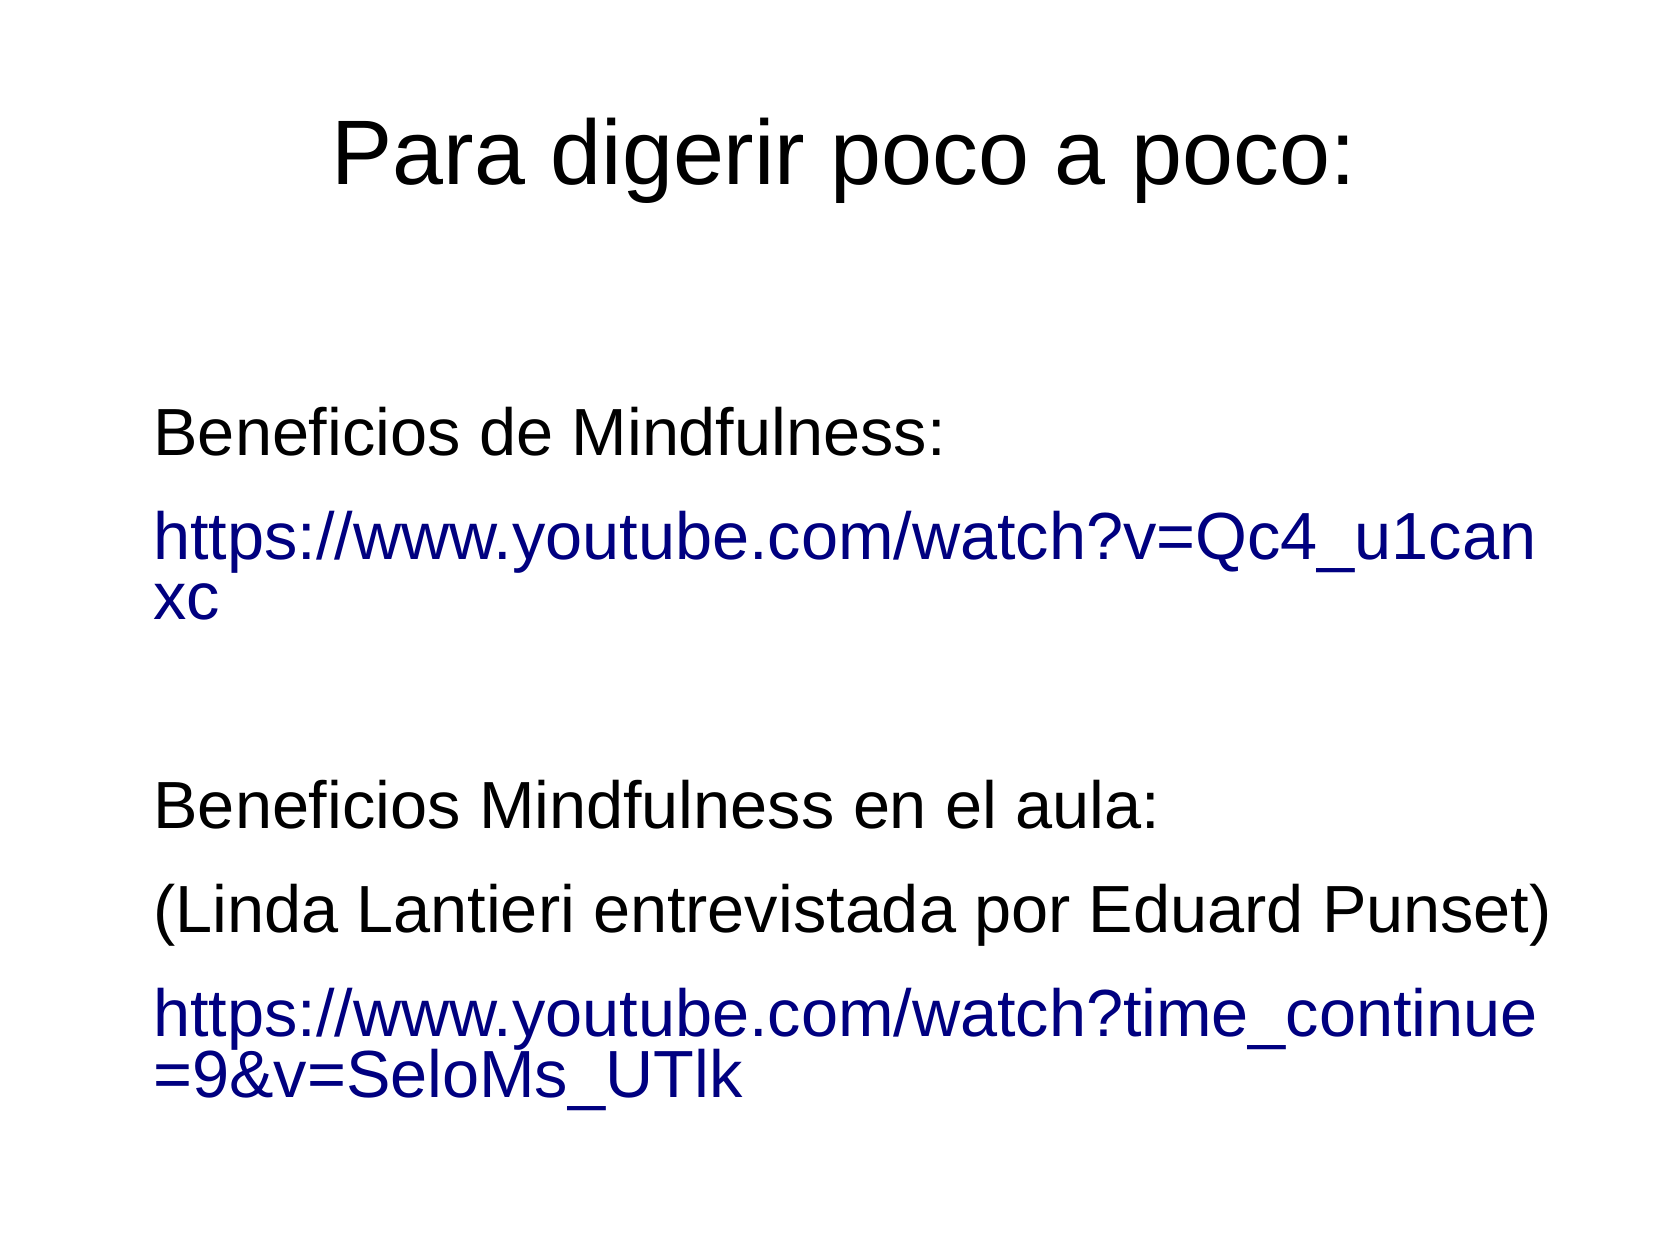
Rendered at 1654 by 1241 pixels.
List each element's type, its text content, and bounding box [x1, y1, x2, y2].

title Para digerir poco a poco: [82, 49, 1571, 257]
list Beneficios de Mindfulness: https://www.youtube.com/watch?v=Qc4_u1canxc Beneficios Mindfulness en el aula: (Linda Lantieri entrevistada por Eduard Punset) https://www.youtube.com/watch?time_continue=9&v=SeloMs_UTlk [82, 290, 1571, 1241]
